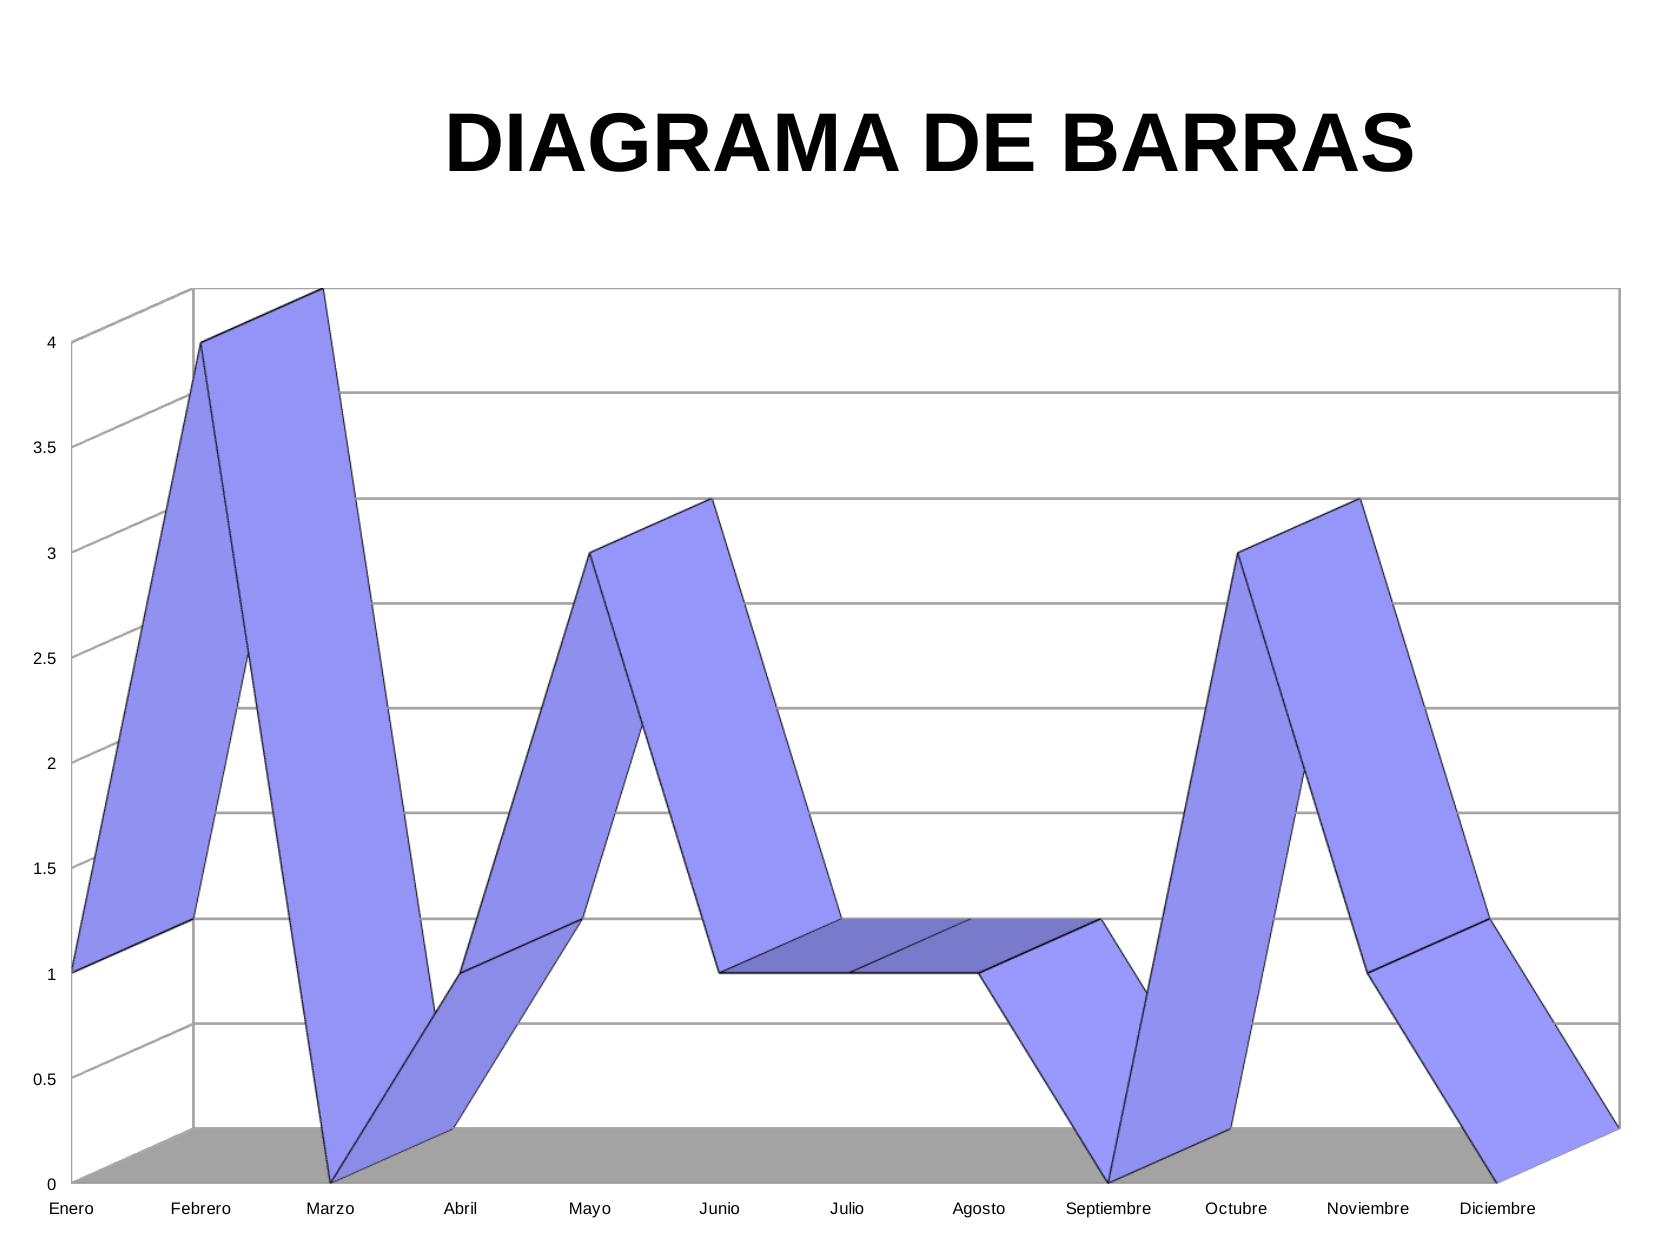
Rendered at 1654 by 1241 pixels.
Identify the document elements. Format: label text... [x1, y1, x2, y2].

text_box DIAGRAMA DE BARRAS [295, 88, 1565, 197]
chart [0, 265, 1654, 1241]
